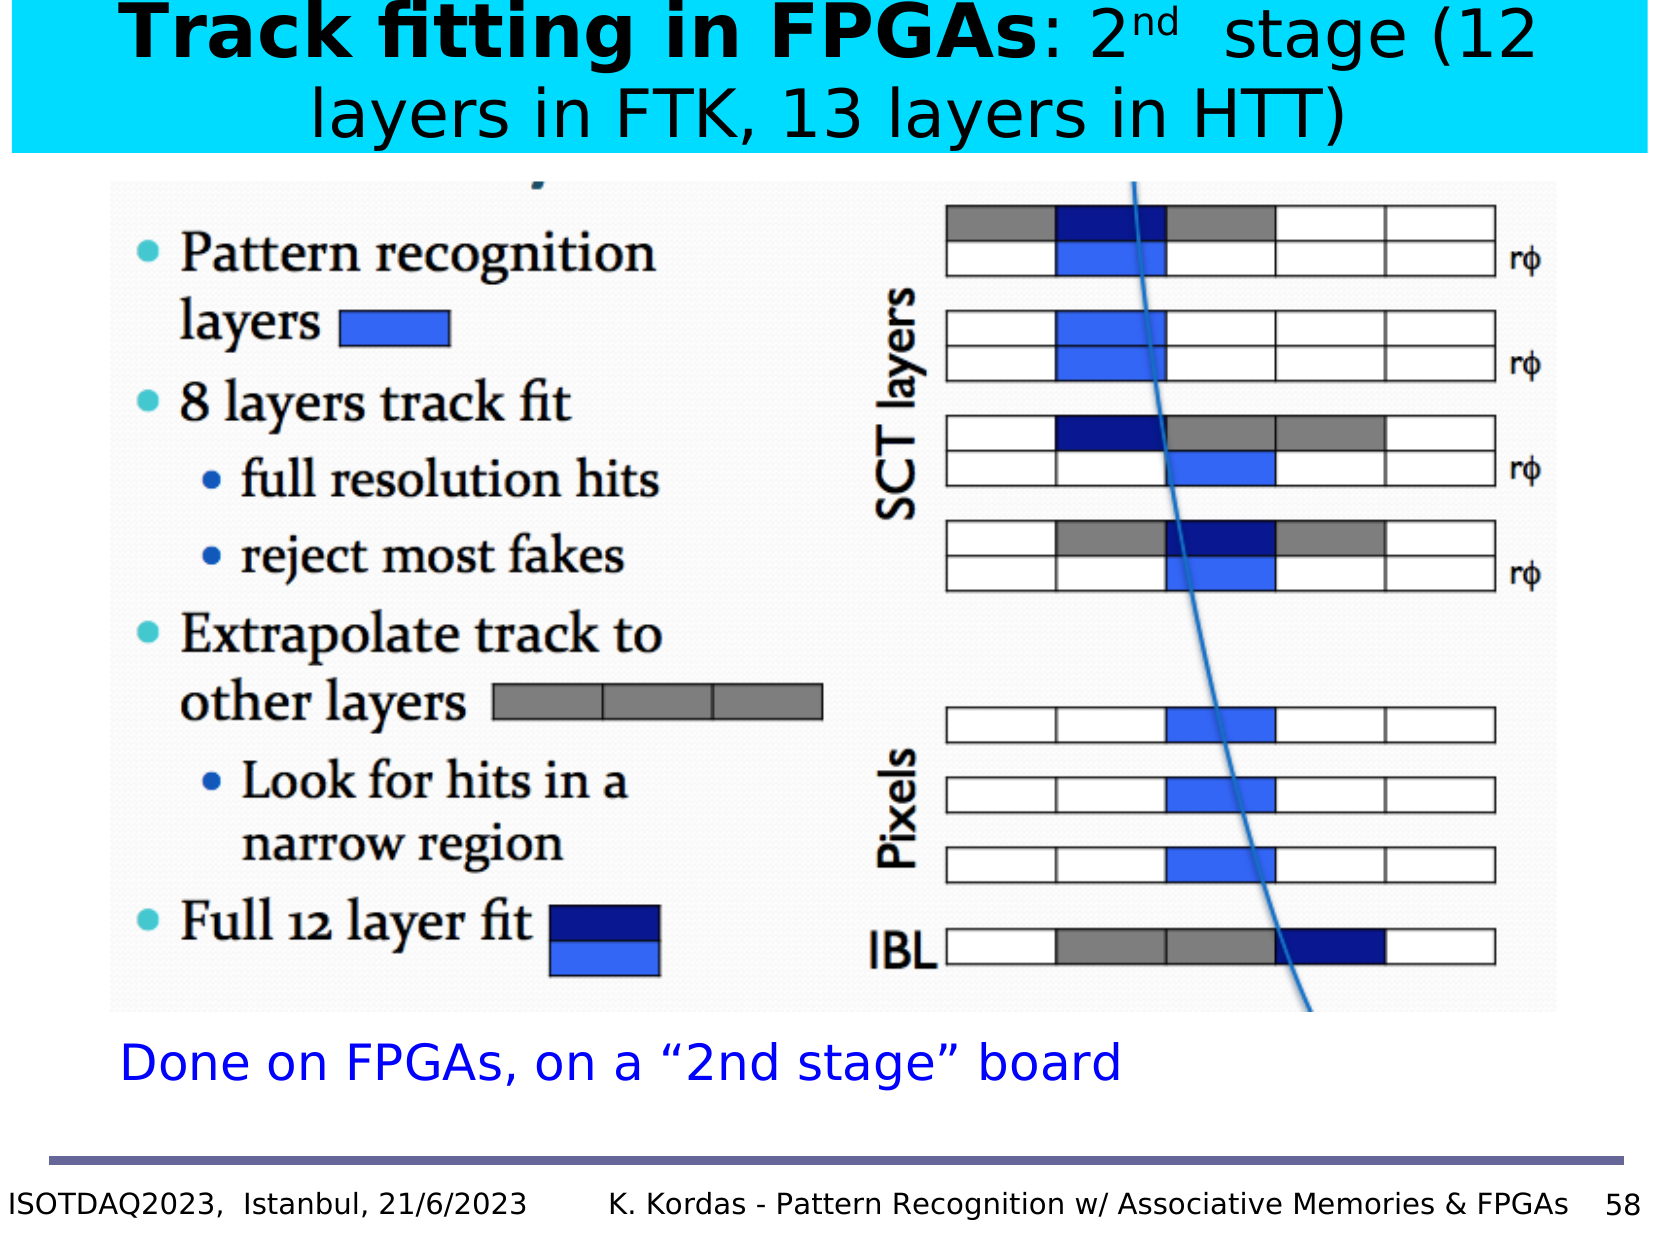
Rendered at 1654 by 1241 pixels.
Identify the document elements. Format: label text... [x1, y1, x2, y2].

picture [110, 180, 1559, 1012]
title Track fitting in FPGAs: 2nd stage (12 layers in FTK, 13 layers in HTT) [11, 0, 1648, 153]
text_box Done on FPGAs, on a “2nd stage” board [104, 1026, 1139, 1100]
